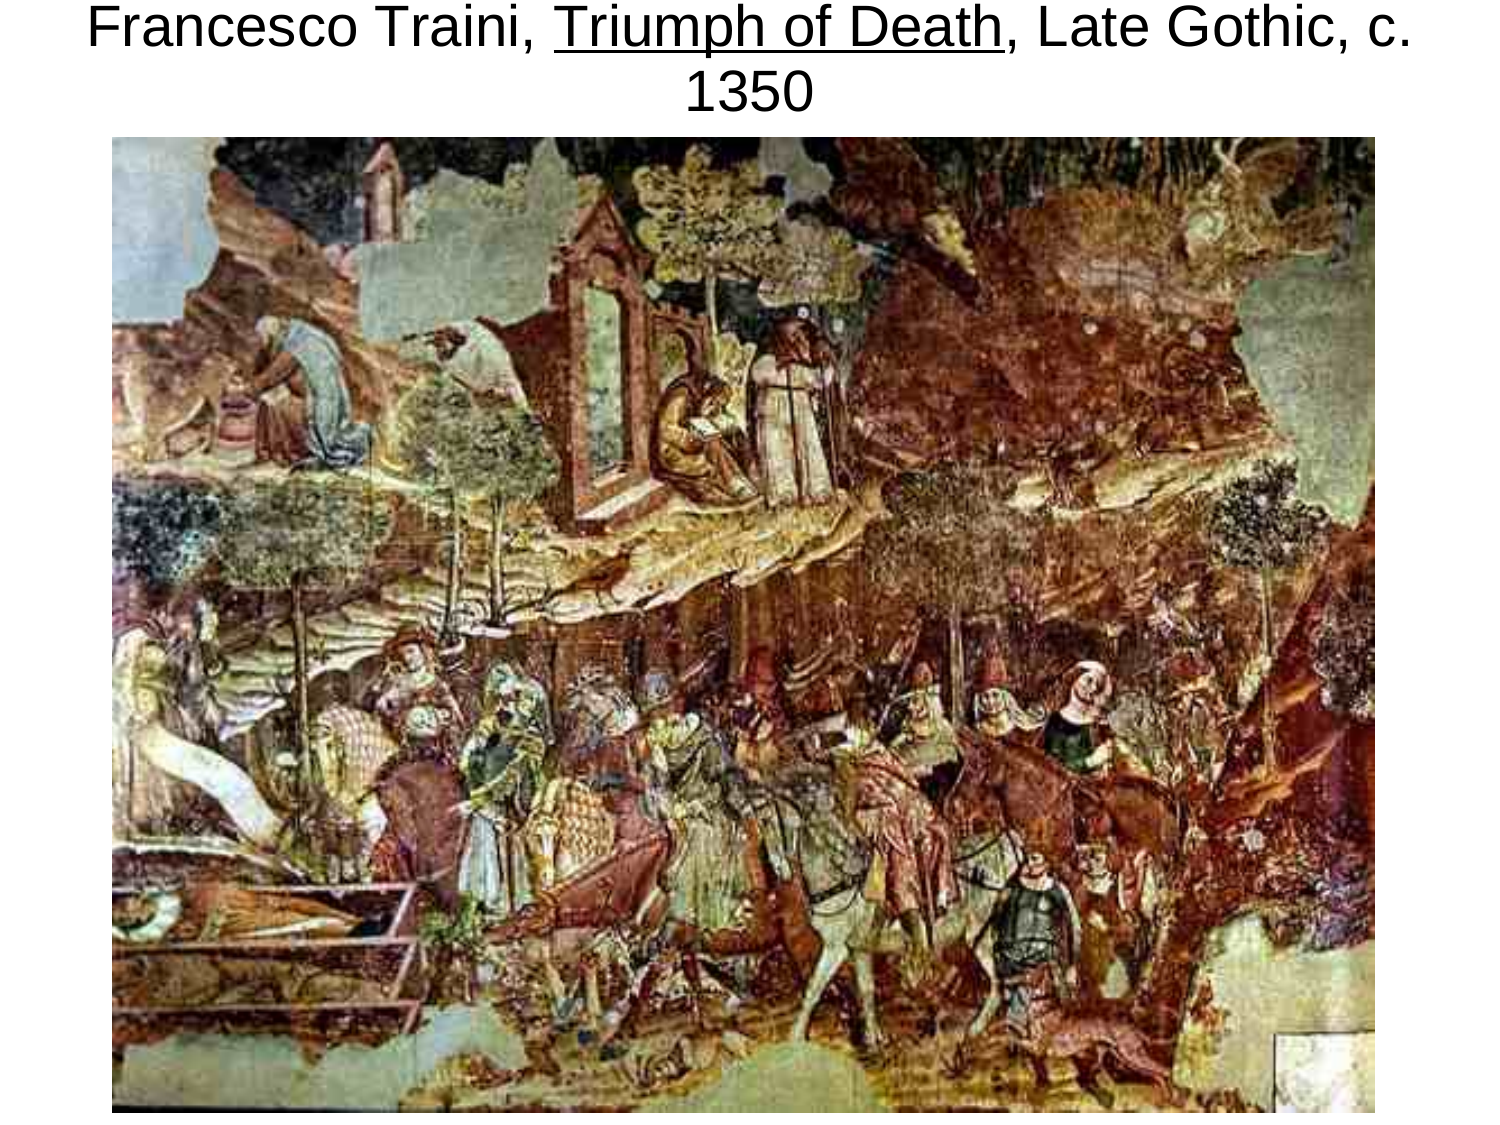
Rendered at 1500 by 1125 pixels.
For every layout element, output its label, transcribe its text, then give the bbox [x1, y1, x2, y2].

title Francesco Traini, Triumph of Death, Late Gothic, c. 1350 [0, 12, 1500, 105]
picture [112, 137, 1375, 1114]
